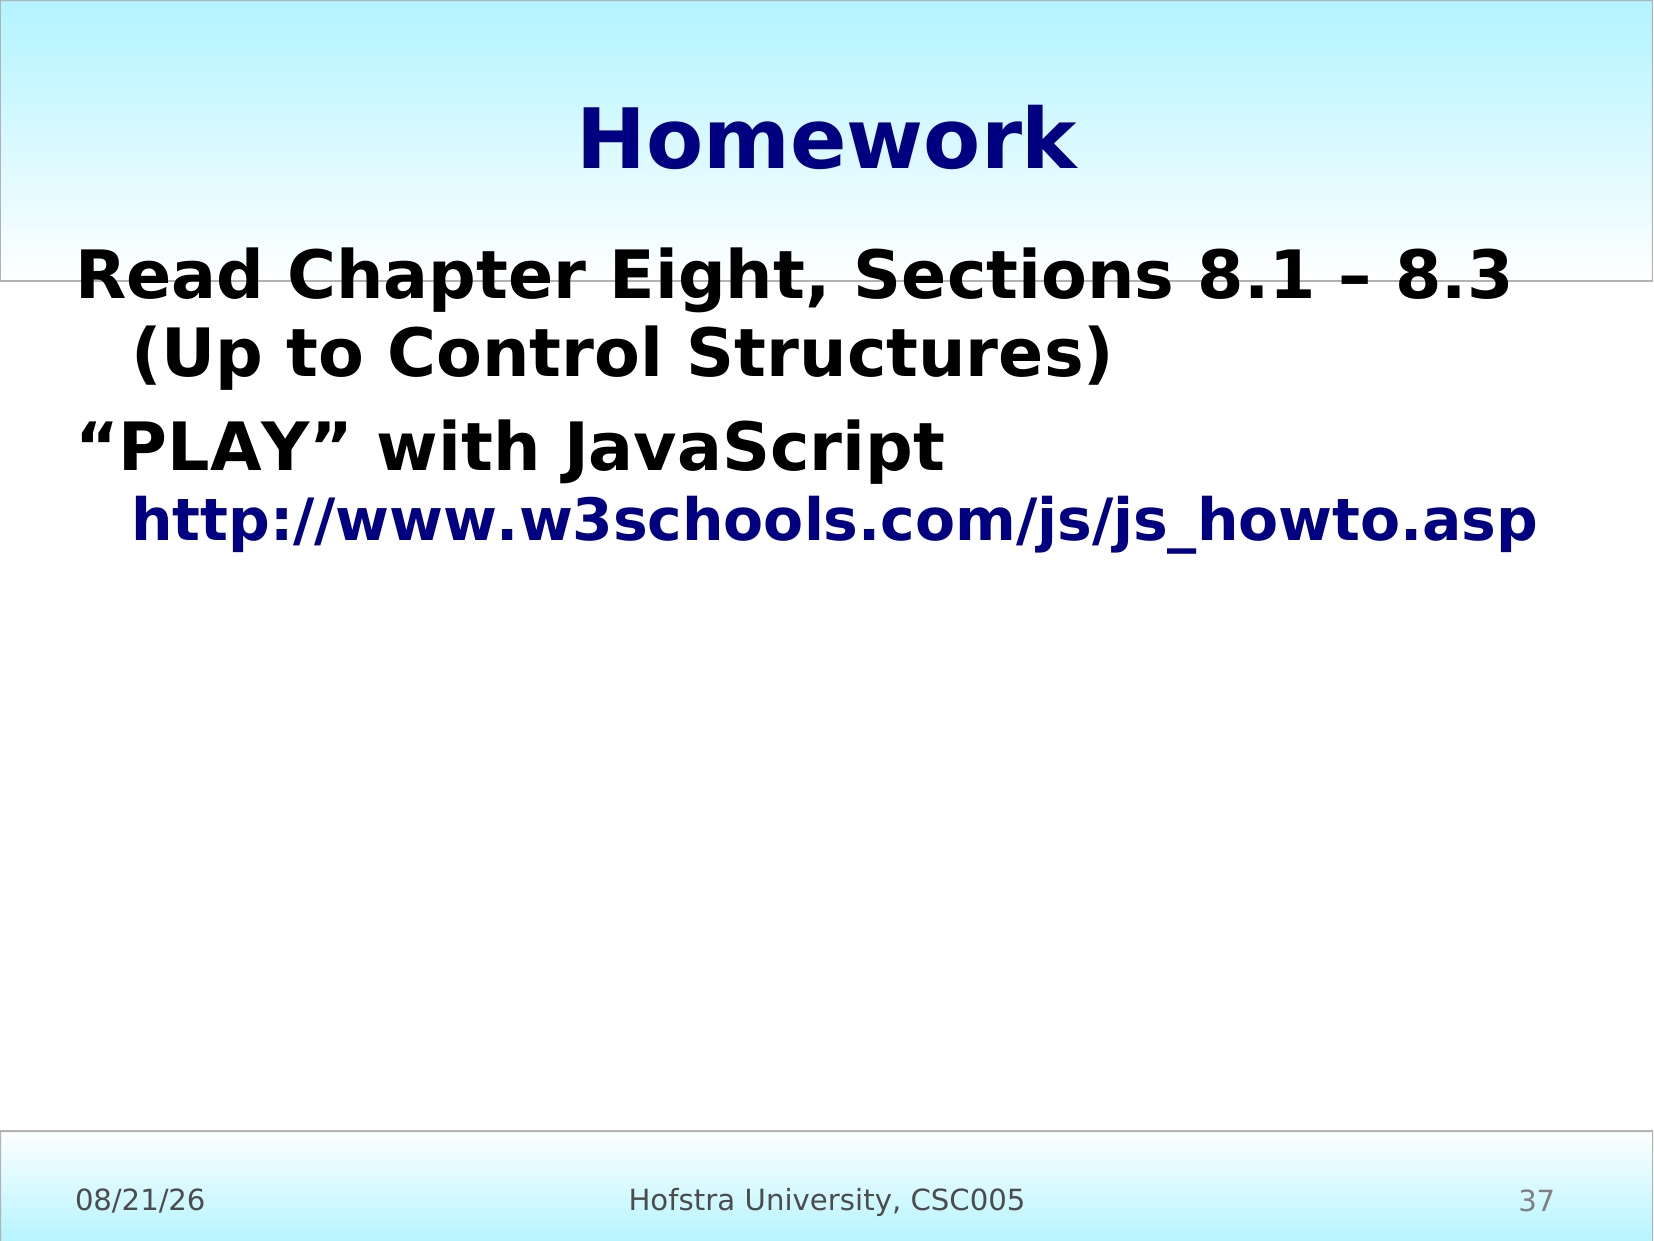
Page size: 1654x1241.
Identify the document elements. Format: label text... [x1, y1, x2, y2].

list Read Chapter Eight, Sections 8.1 – 8.3 (Up to Control Structures) “PLAY” with JavaScript http://www.w3schools.com/js/js_howto.asp [75, 236, 1613, 1034]
title Homework [78, 77, 1576, 203]
